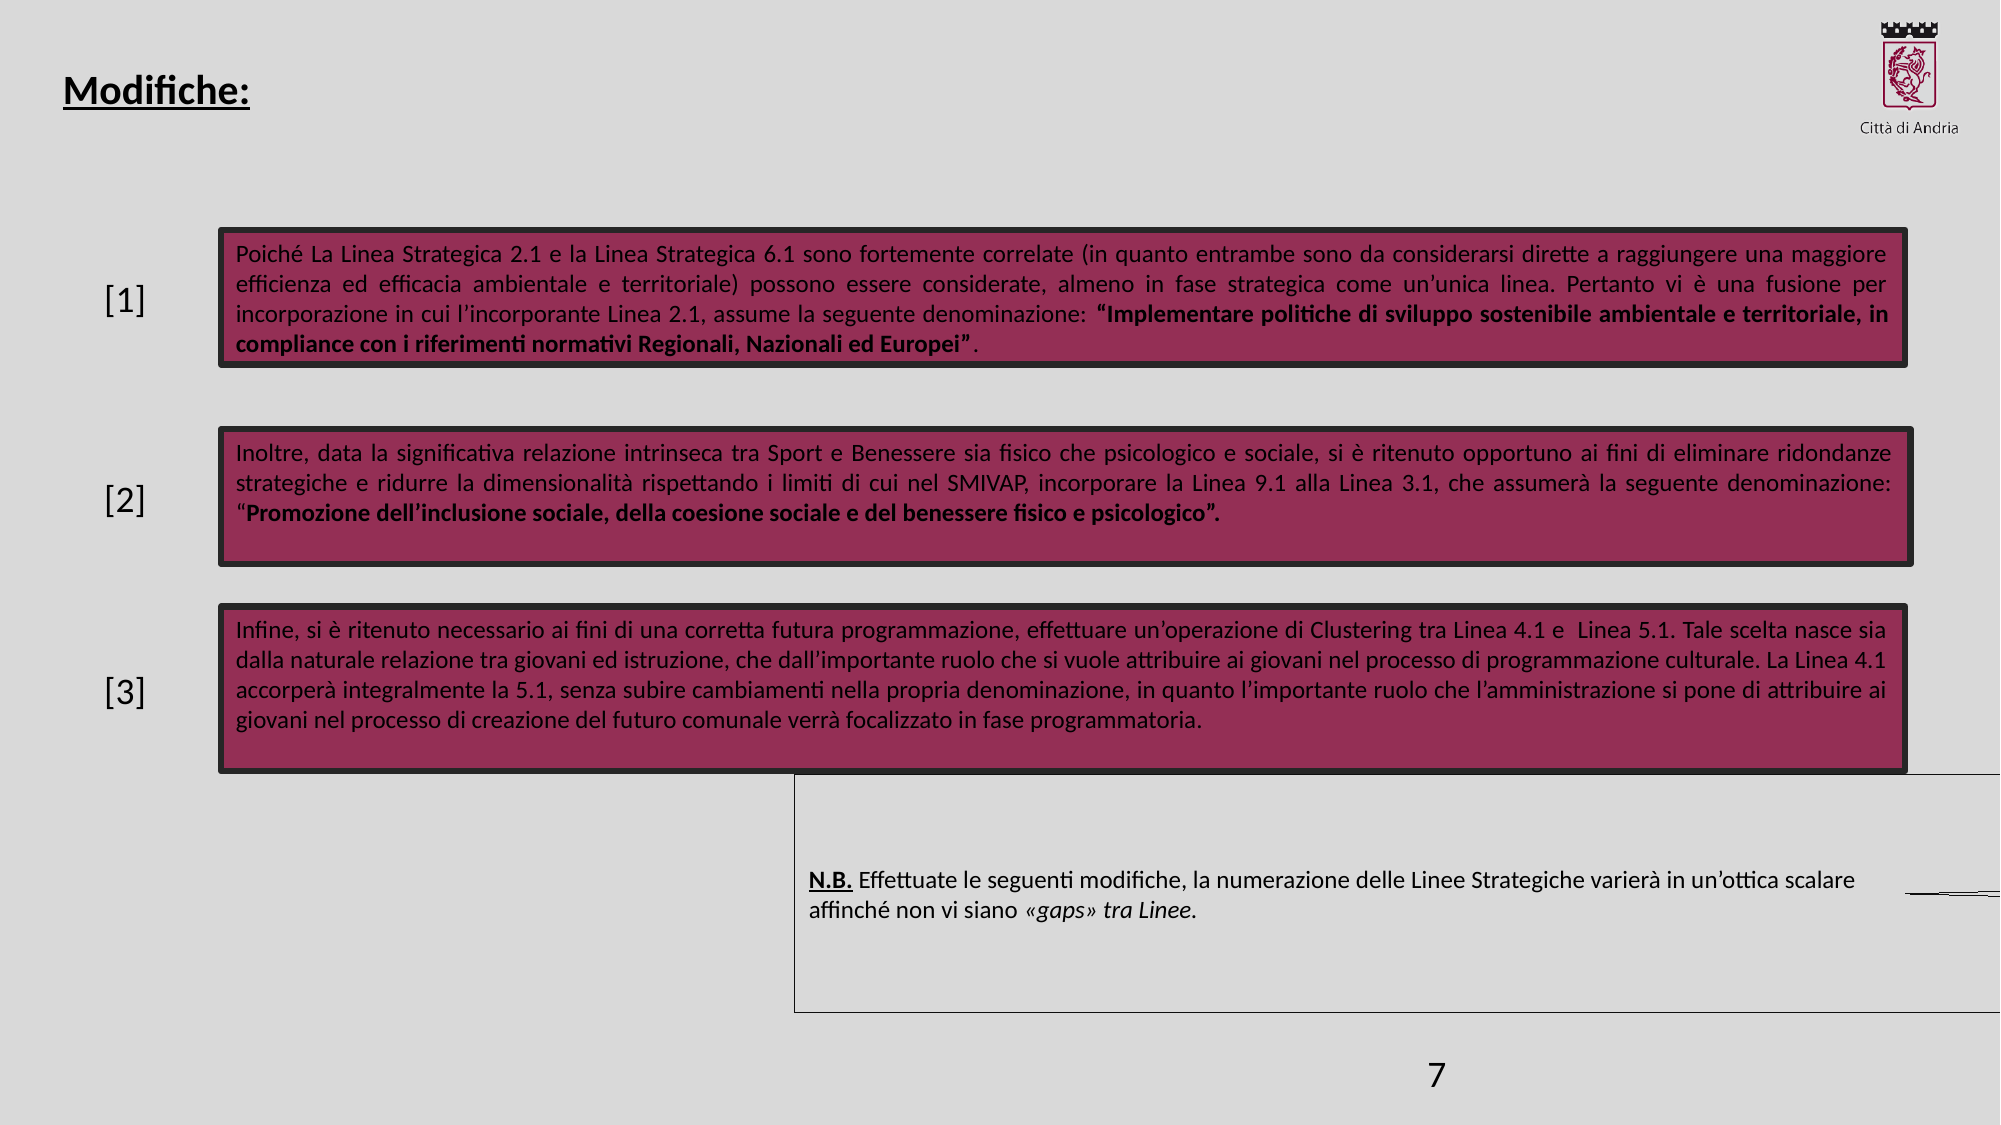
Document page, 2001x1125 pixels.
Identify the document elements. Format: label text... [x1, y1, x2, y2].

picture [1855, 17, 1964, 139]
text_box Modifiche: [48, 55, 756, 121]
text_box [2] [89, 467, 195, 527]
text_box Inoltre, data la significativa relazione intrinseca tra Sport e Benessere sia fisico che psicologico e sociale, si è ritenuto opportuno ai fini di eliminare ridondanze strategiche e ridurre la dimensionalità rispettando i limiti di cui nel SMIVAP, incorporare la Linea 9.1 alla Linea 3.1, che assumerà la seguente denominazione: “Promozione dell’inclusione sociale, della coesione sociale e del benessere fisico e psicologico”. [221, 429, 1911, 564]
slide_number <numero> [1412, 1042, 1863, 1103]
text_box Poiché La Linea Strategica 2.1 e la Linea Strategica 6.1 sono fortemente correlate (in quanto entrambe sono da considerarsi dirette a raggiungere una maggiore efficienza ed efficacia ambientale e territoriale) possono essere considerate, almeno in fase strategica come un’unica linea. Pertanto vi è una fusione per incorporazione in cui l’incorporante Linea 2.1, assume la seguente denominazione: “Implementare politiche di sviluppo sostenibile ambientale e territoriale, in compliance con i riferimenti normativi Regionali, Nazionali ed Europei”. [221, 229, 1906, 365]
text_box [1] [89, 267, 195, 328]
text_box [3] [89, 659, 195, 720]
text_box Infine, si è ritenuto necessario ai fini di una corretta futura programmazione, effettuare un’operazione di Clustering tra Linea 4.1 e Linea 5.1. Tale scelta nasce sia dalla naturale relazione tra giovani ed istruzione, che dall’importante ruolo che si vuole attribuire ai giovani nel processo di programmazione culturale. La Linea 4.1 accorperà integralmente la 5.1, senza subire cambiamenti nella propria denominazione, in quanto l’importante ruolo che l’amministrazione si pone di attribuire ai giovani nel processo di creazione del futuro comunale verrà focalizzato in fase programmatoria. [221, 606, 1906, 772]
text_box N.B. Effettuate le seguenti modifiche, la numerazione delle Linee Strategiche varierà in un’ottica scalare affinché non vi siano «gaps» tra Linee. [794, 774, 2000, 1013]
